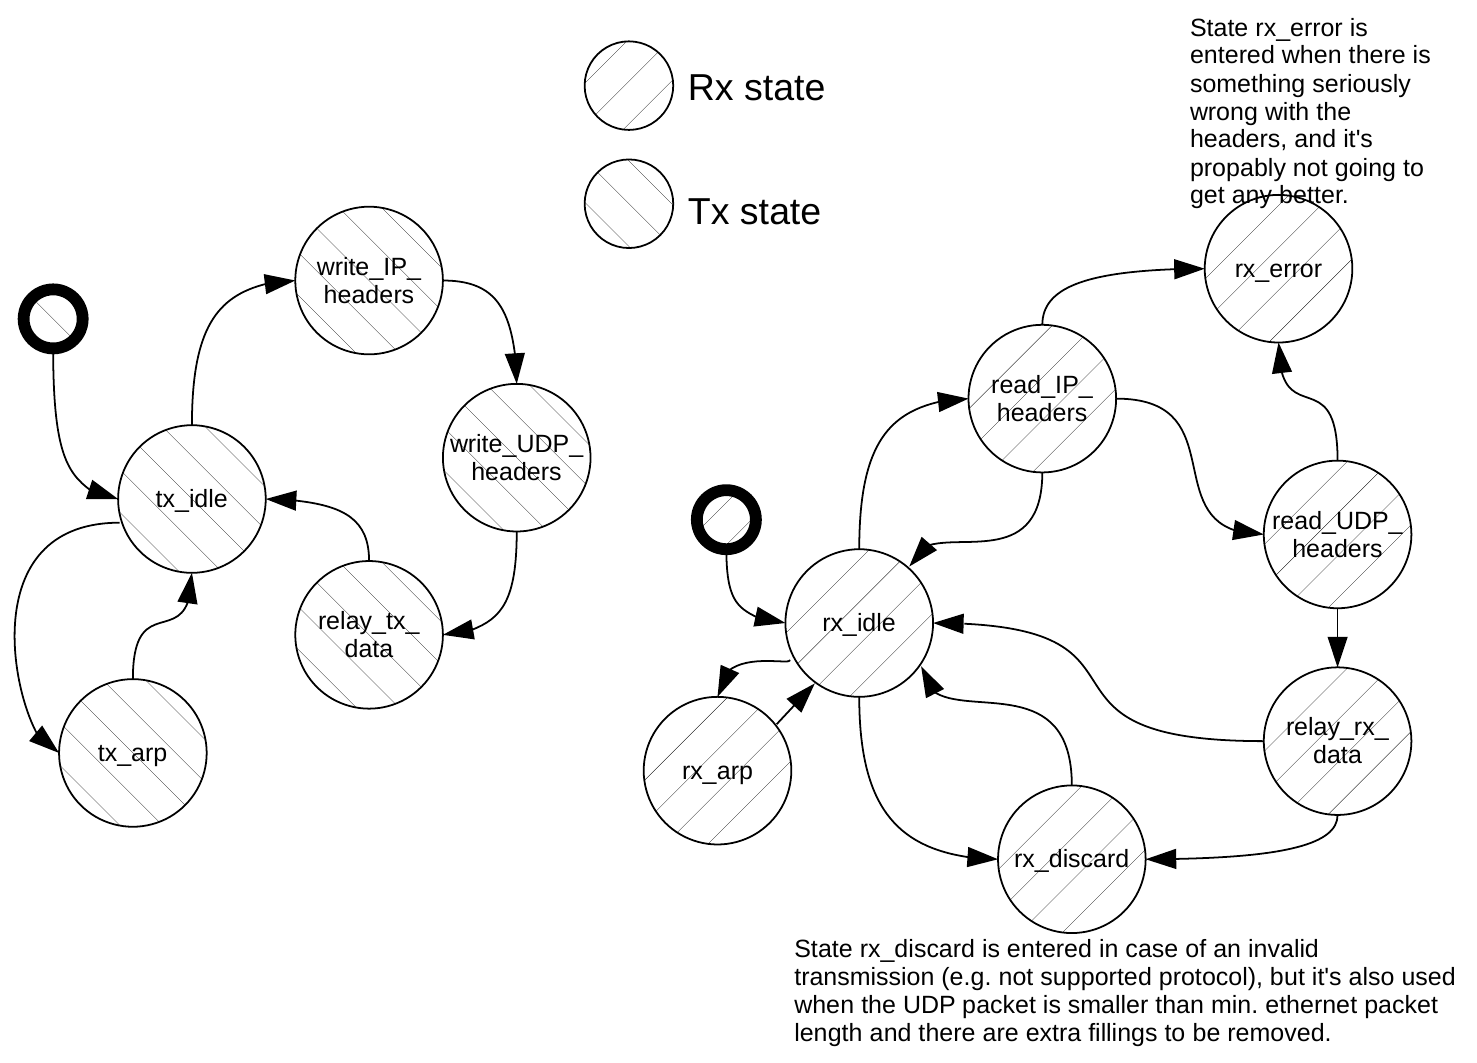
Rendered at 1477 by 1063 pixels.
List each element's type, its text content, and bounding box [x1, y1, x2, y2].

text_box rx_arp [643, 696, 792, 845]
text_box [584, 41, 673, 130]
text_box read_IP_ headers [968, 324, 1117, 473]
text_box tx_arp [59, 679, 207, 827]
text_box [696, 490, 756, 550]
text_box rx_idle [785, 549, 934, 697]
text_box [23, 289, 83, 349]
text_box Tx state [673, 183, 886, 240]
text_box rx_discard [998, 785, 1146, 927]
text_box Rx state [673, 59, 857, 116]
text_box State rx_discard is entered in case of an invalid transmission (e.g. not supported protocol), but it's also used when the UDP packet is smaller than min. ethernet packet length and there are extra fillings to be removed. [779, 927, 1477, 1054]
text_box relay_tx_ data [295, 561, 443, 709]
text_box relay_rx_ data [1263, 667, 1412, 815]
text_box write_UDP_ headers [442, 383, 591, 532]
text_box [584, 159, 673, 249]
text_box rx_error [1204, 217, 1353, 343]
text_box tx_idle [118, 425, 266, 573]
text_box write_IP_ headers [295, 206, 443, 355]
text_box State rx_error is entered when there is something seriously wrong with the headers, and it's propably not going to get any better. [1175, 5, 1471, 217]
text_box read_UDP_ headers [1263, 460, 1412, 609]
